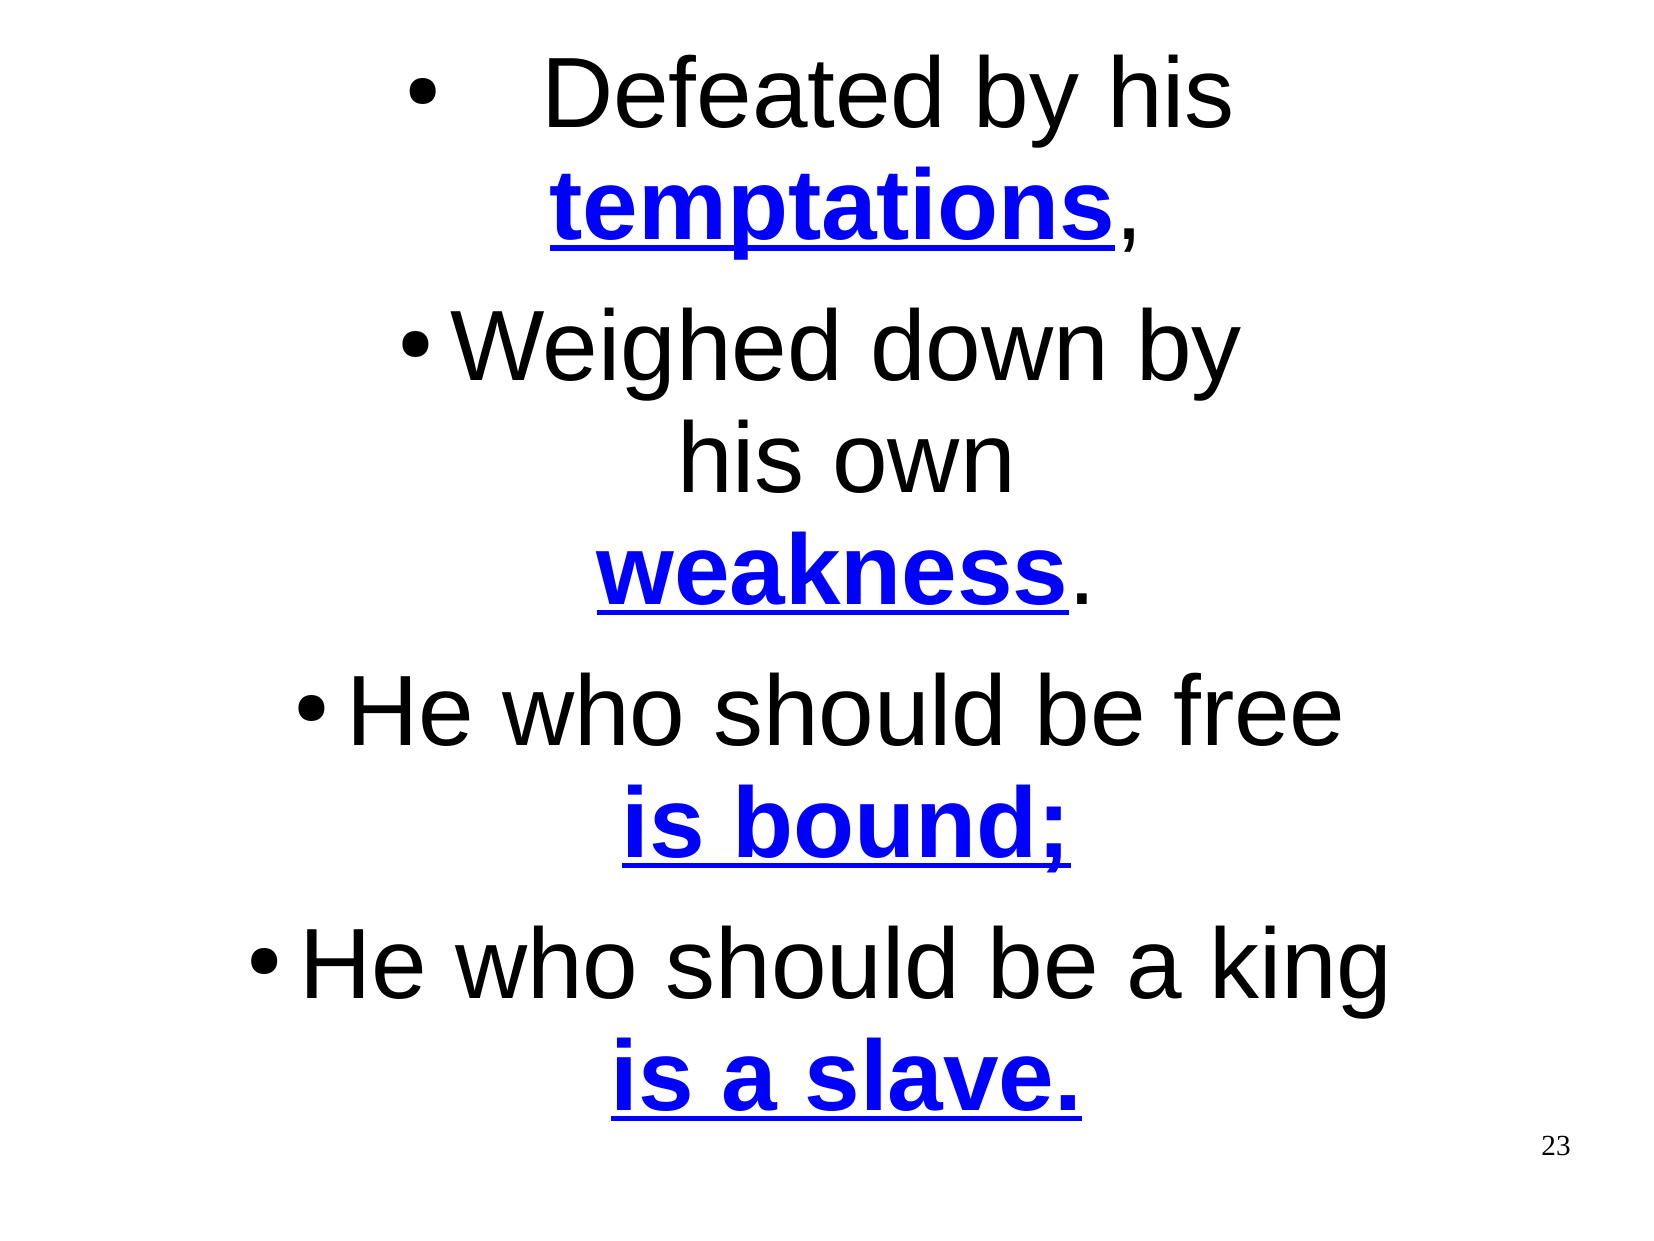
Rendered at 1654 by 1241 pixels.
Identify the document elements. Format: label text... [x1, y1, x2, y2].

list Defeated by his temptations, Weighed down by his own weakness. He who should be free is bound; He who should be a king is a slave. [37, 37, 1613, 1238]
